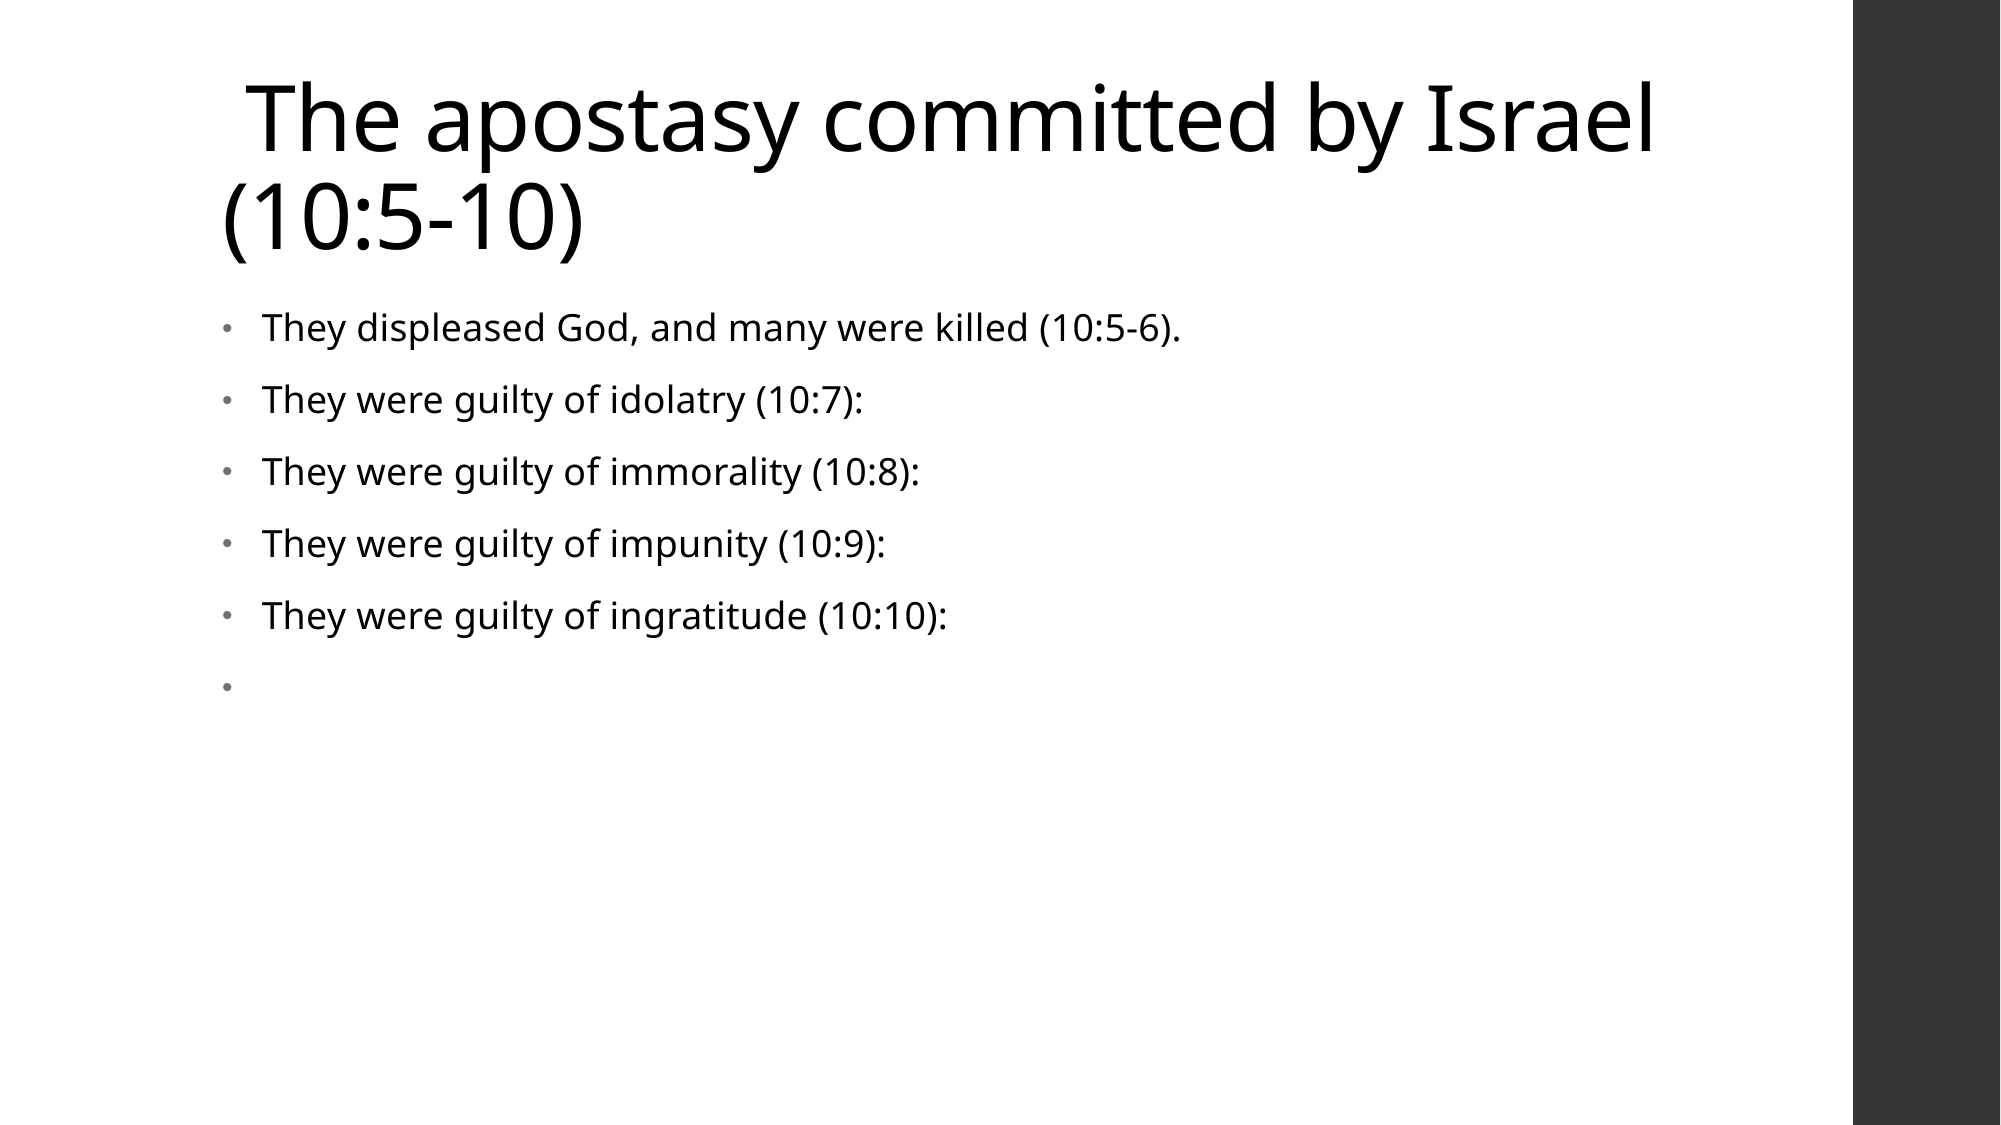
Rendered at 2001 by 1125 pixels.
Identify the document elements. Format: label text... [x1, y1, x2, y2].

list They displeased God, and many were killed (10:5-6). They were guilty of idolatry (10:7): They were guilty of immorality (10:8): They were guilty of impunity (10:9): They were guilty of ingratitude (10:10): [206, 299, 1617, 1014]
title The apostasy committed by Israel (10:5-10) [206, 60, 1797, 278]
